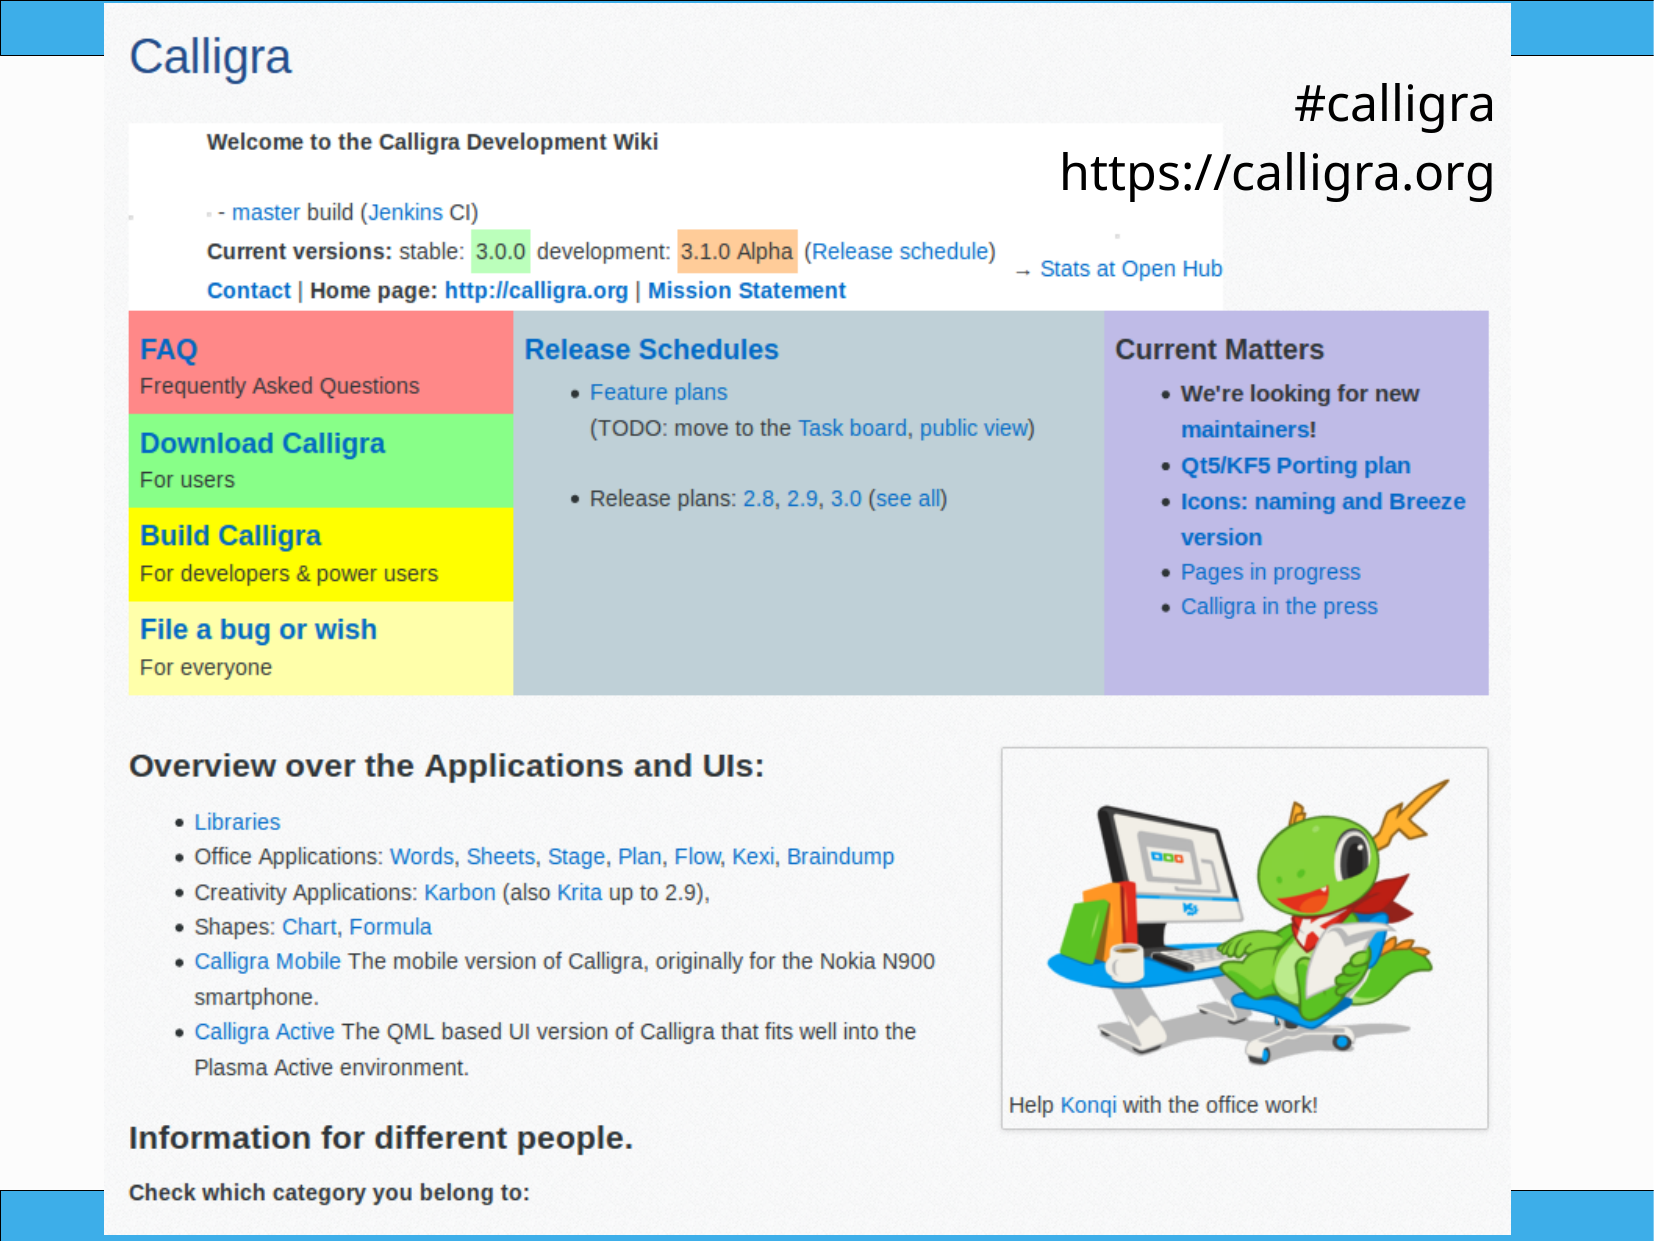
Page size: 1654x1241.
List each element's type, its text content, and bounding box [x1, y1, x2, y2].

picture [104, 3, 1511, 1235]
text_box https://community.kde.org/Calligra #calligra https://calligra.org [637, 9, 1511, 367]
